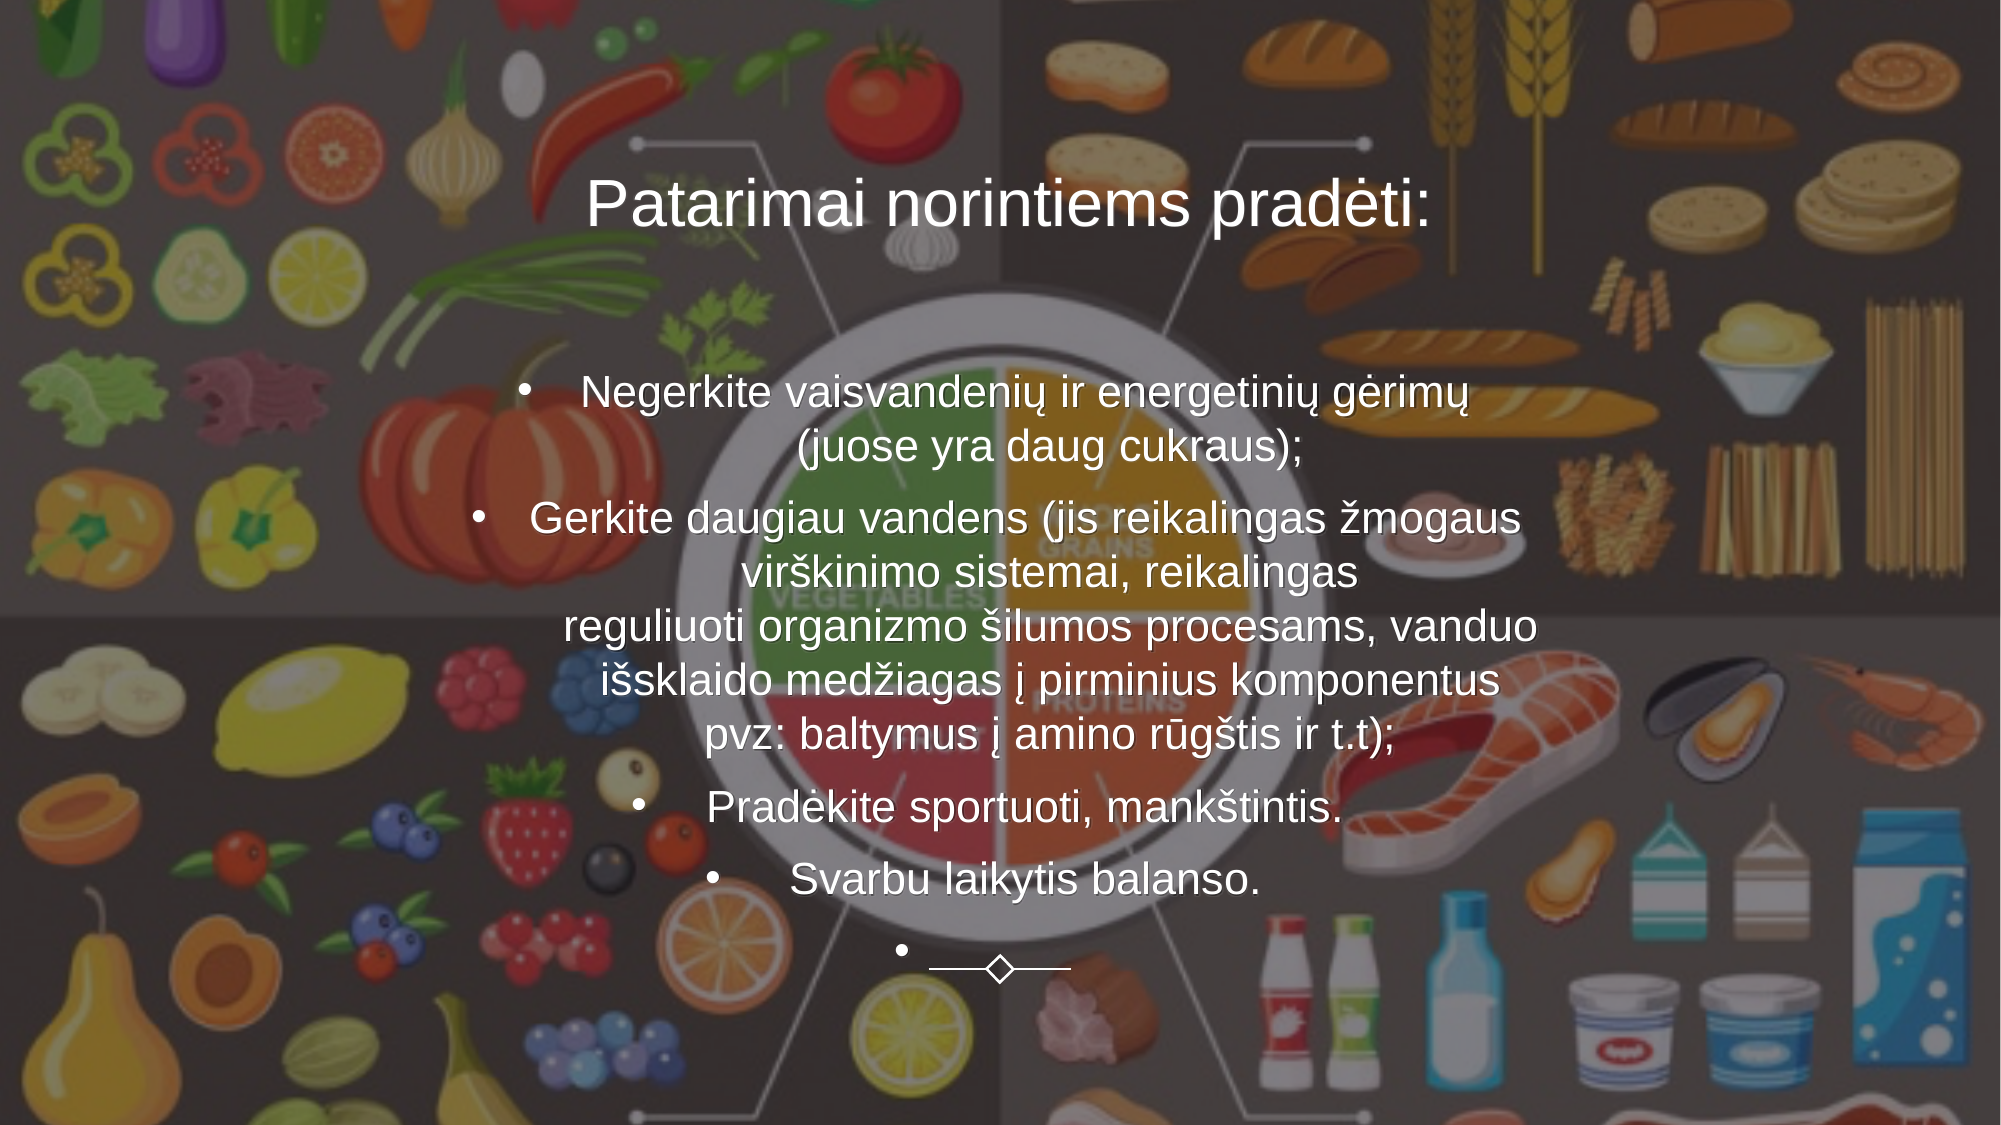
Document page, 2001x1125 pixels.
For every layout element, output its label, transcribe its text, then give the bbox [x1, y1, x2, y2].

title Patarimai norintiems pradėti: [294, 35, 1725, 247]
picture [0, 0, 2000, 1125]
list Negerkite vaisvandenių ir energetinių gėrimų (juose yra daug cukraus); Gerkite daugiau vandens (jis reikalingas žmogaus virškinimo sistemai, reikalingas reguliuoti organizmo šilumos procesams, vanduo išsklaido medžiagas į pirminius komponentus pvz: baltymus į amino rūgštis ir t.t); Pradėkite sportuoti, mankštintis. Svarbu laikytis balanso. [443, 354, 1557, 916]
